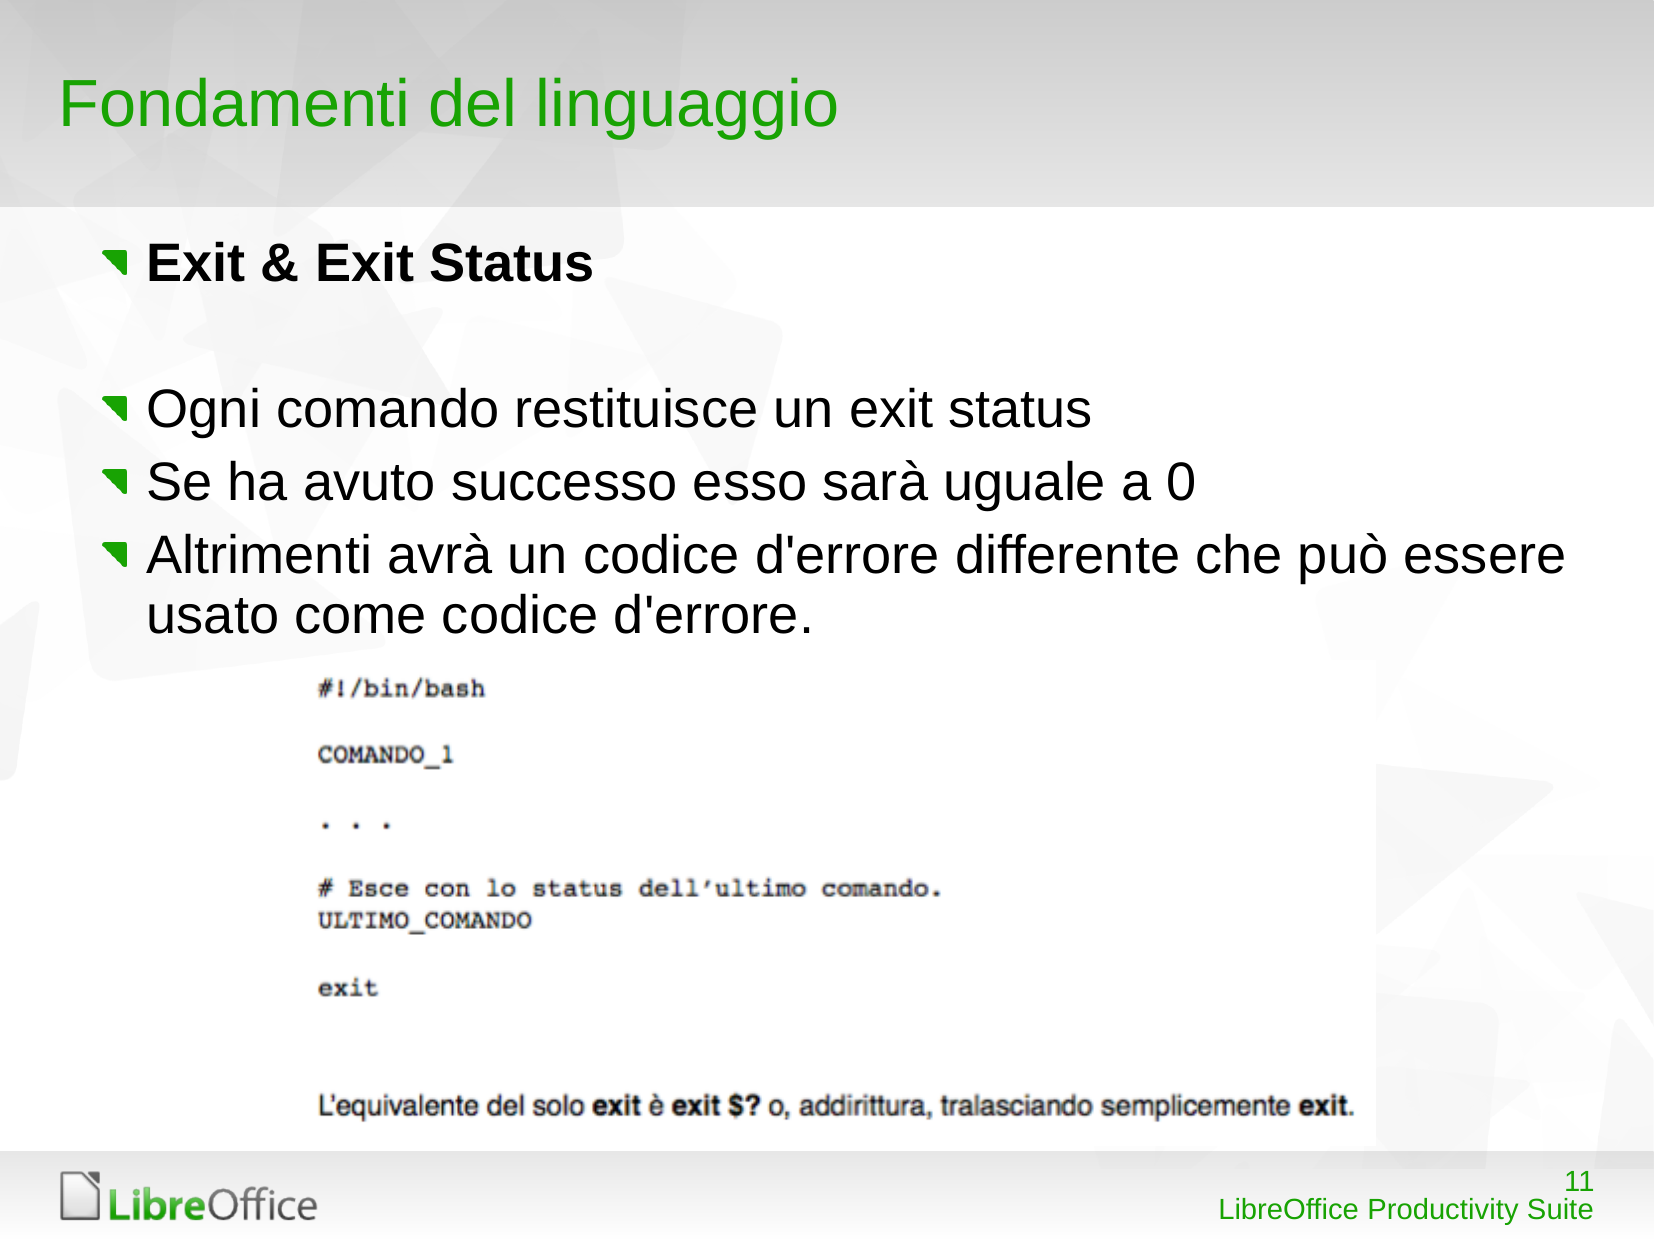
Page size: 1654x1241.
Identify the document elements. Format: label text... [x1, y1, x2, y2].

title Fondamenti del linguaggio [59, 29, 1595, 159]
picture [0, 0, 1654, 1169]
picture [41, 1152, 337, 1240]
list Exit & Exit Status Ogni comando restituisce un exit status Se ha avuto successo esso sarà uguale a 0 Altrimenti avrà un codice d'errore differente che può essere usato come codice d'errore. [59, 159, 1595, 691]
